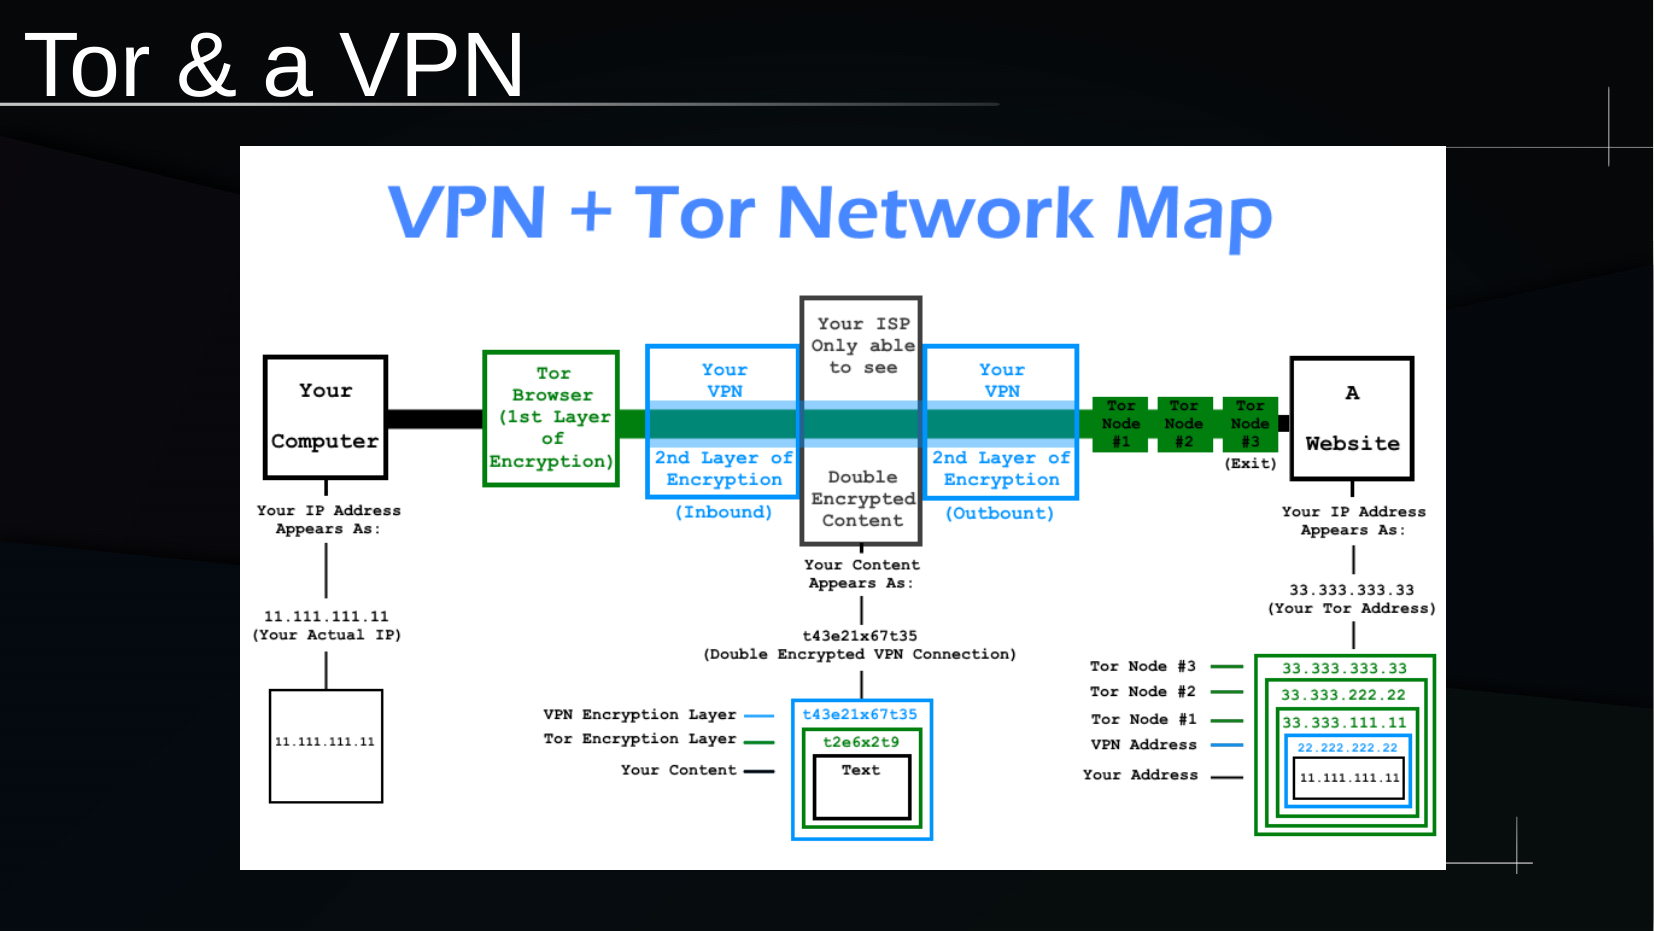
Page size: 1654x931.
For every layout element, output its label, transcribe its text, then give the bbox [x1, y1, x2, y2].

picture [0, 0, 1654, 931]
title Tor & a VPN [23, 11, 1589, 119]
